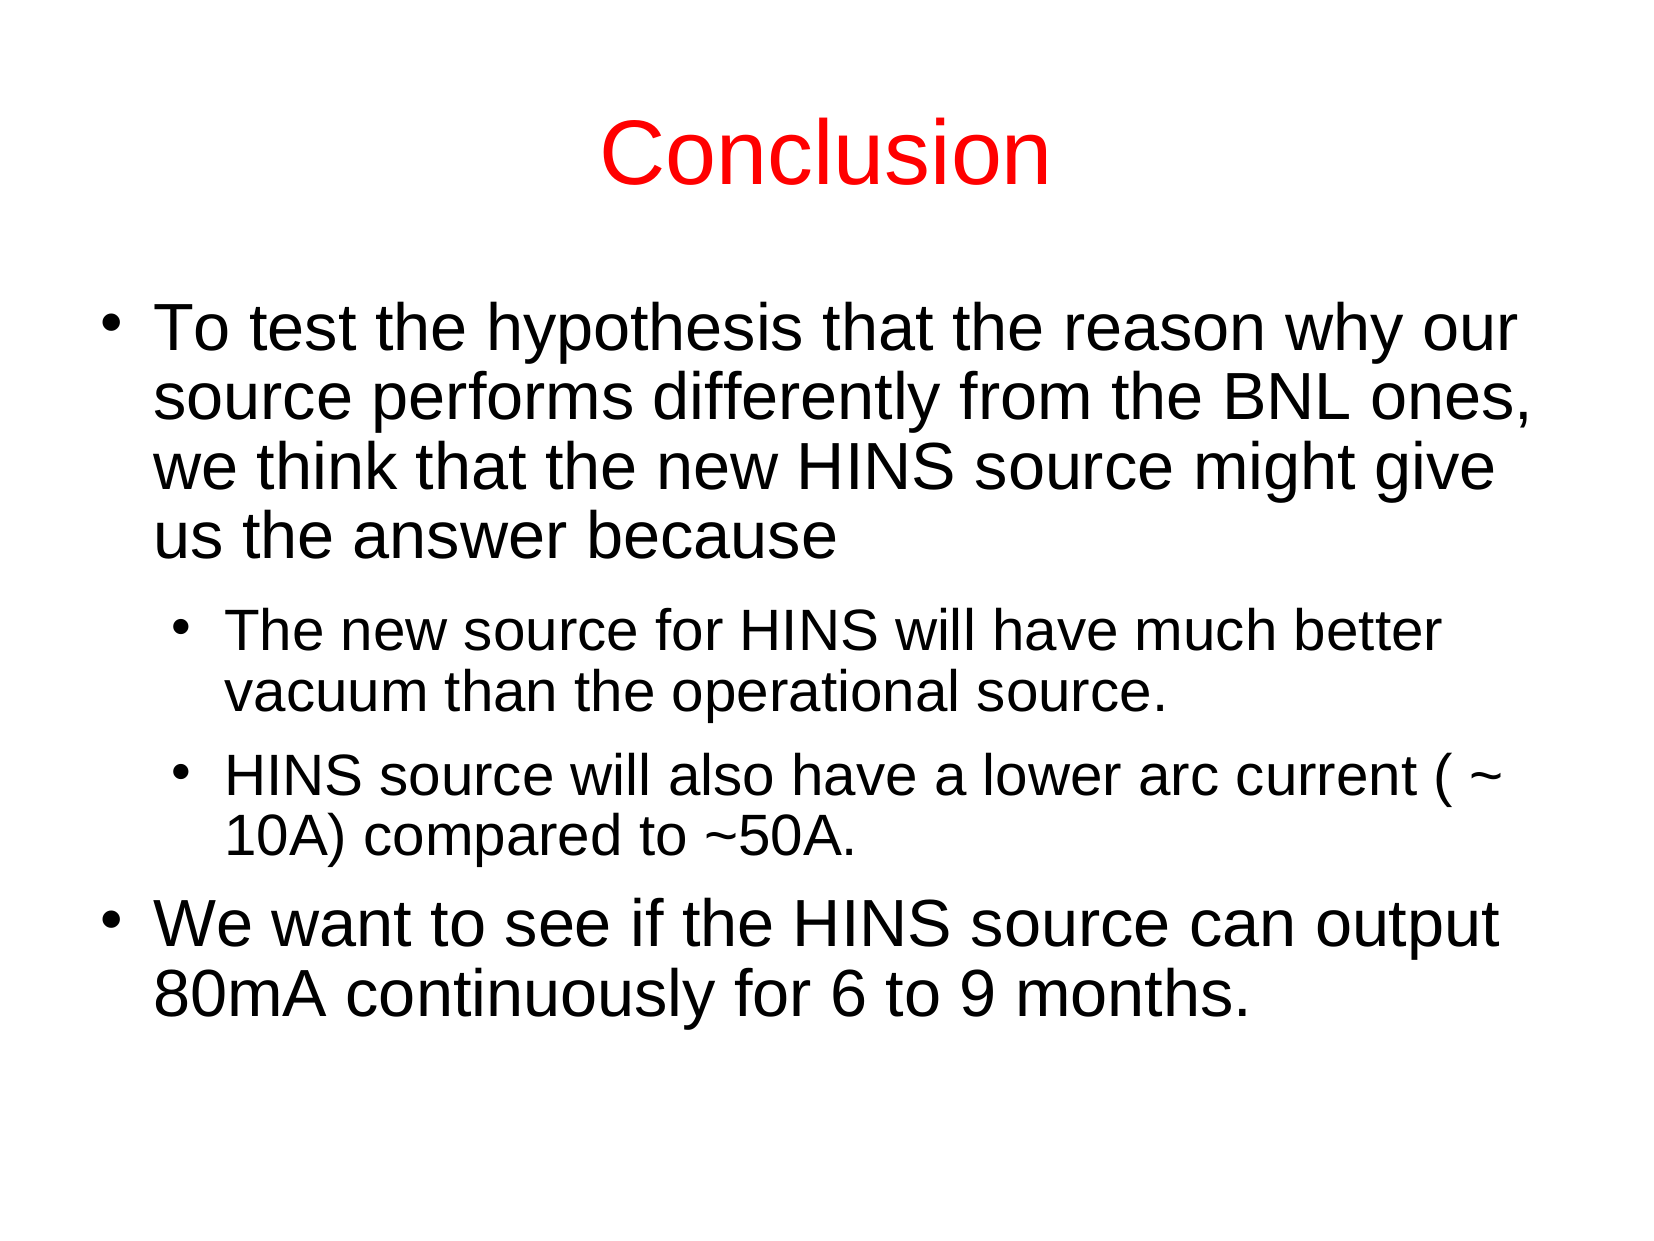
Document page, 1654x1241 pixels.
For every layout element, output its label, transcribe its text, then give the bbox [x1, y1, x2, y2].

list To test the hypothesis that the reason why our source performs differently from the BNL ones, we think that the new HINS source might give us the answer because The new source for HINS will have much better vacuum than the operational source. HINS source will also have a lower arc current ( ~ 10A) compared to ~50A. We want to see if the HINS source can output 80mA continuously for 6 to 9 months. [82, 290, 1571, 1094]
title Conclusion [82, 49, 1571, 257]
